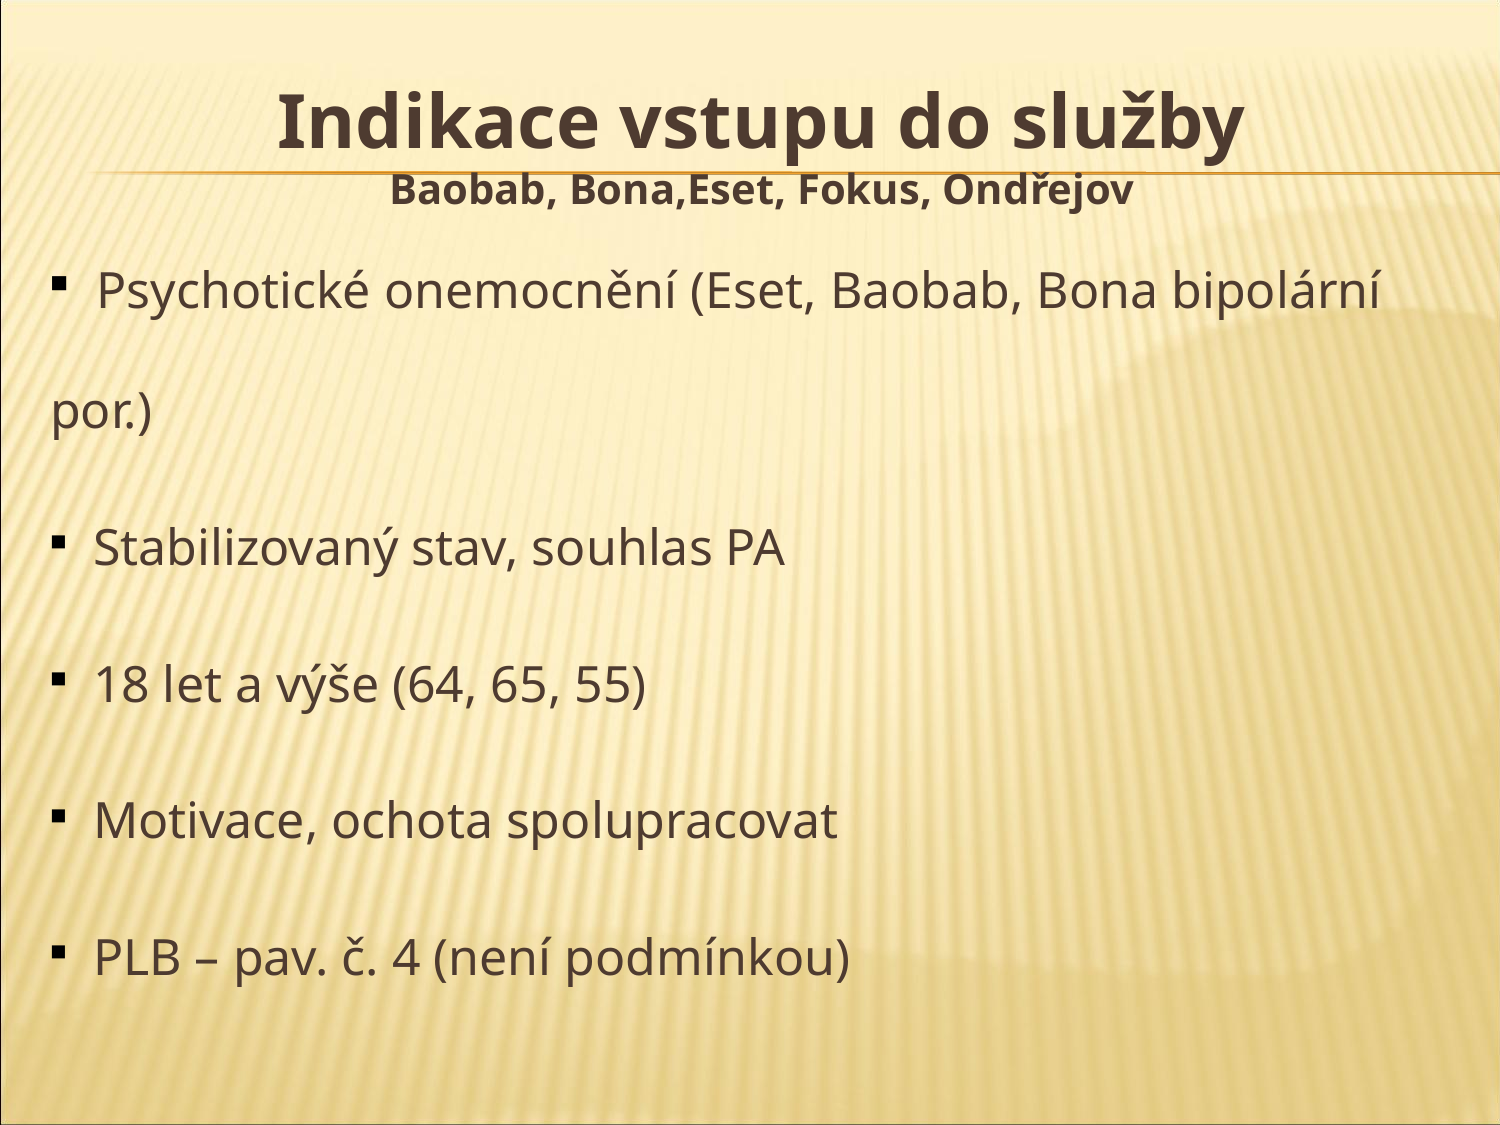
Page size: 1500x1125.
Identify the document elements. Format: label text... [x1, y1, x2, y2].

subtitle Psychotické onemocnění (Eset, Baobab, Bona bipolární por.) Stabilizovaný stav, souhlas PA 18 let a výše (64, 65, 55) Motivace, ochota spolupracovat PLB – pav. č. 4 (není podmínkou) [50, 189, 1474, 1063]
title Indikace vstupu do služby Baobab, Bona,Eset, Fokus, Ondřejov [50, 65, 1474, 189]
